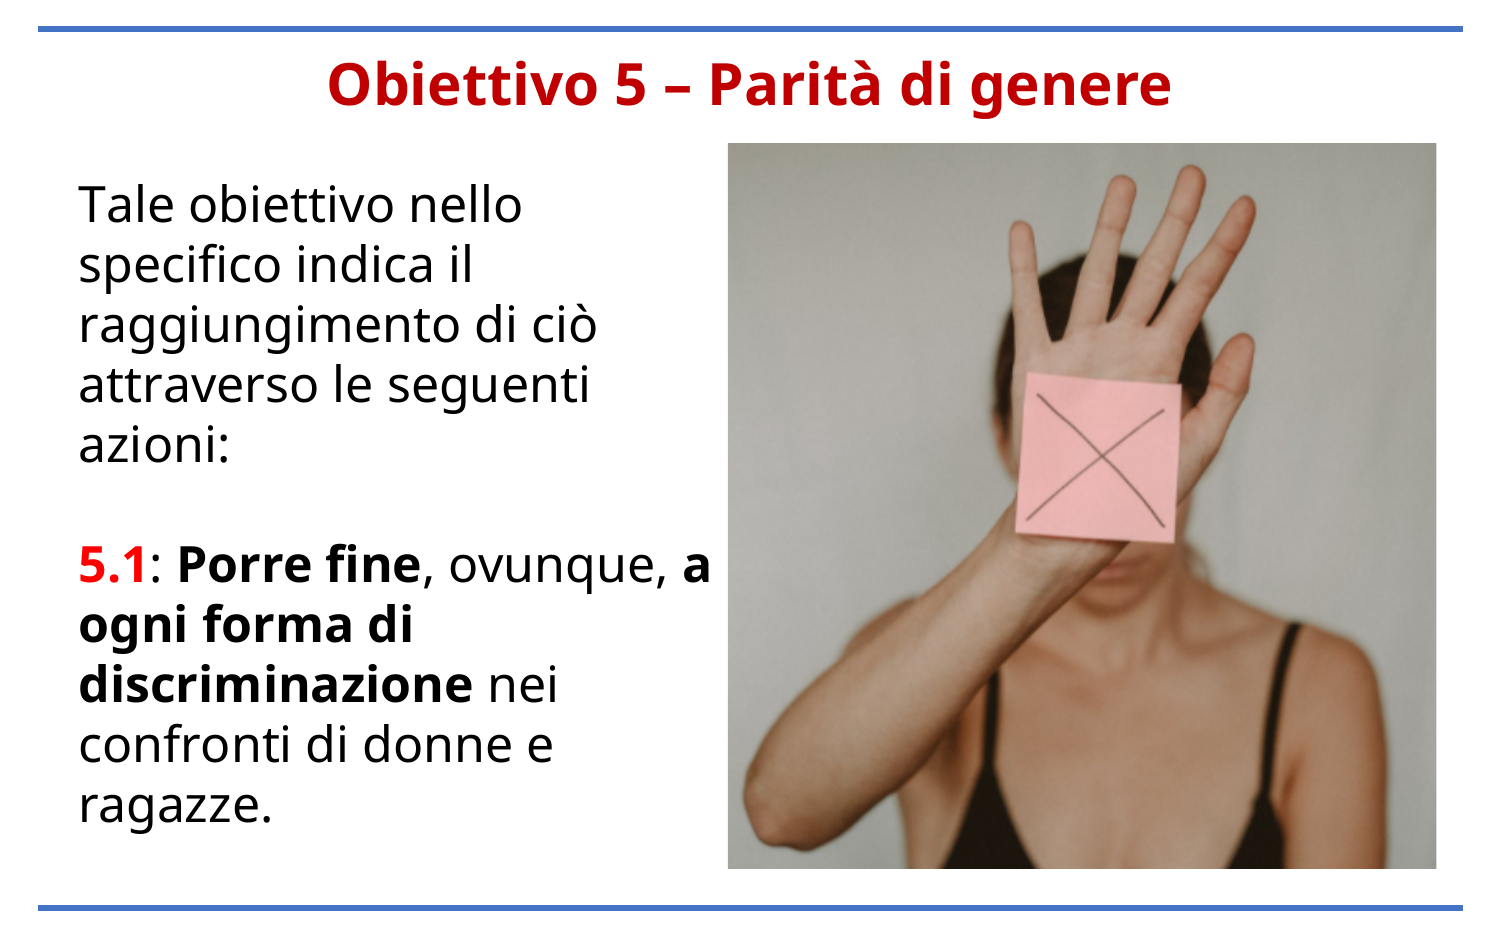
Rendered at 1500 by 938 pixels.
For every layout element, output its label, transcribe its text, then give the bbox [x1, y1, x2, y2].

picture [727, 143, 1437, 869]
title Obiettivo 5 – Parità di genere [0, 47, 1500, 104]
text_box Tale obiettivo nello specifico indica il raggiungimento di ciò attraverso le seguenti azioni: 5.1: Porre fine, ovunque, a ogni forma di discriminazione nei confronti di donne e ragazze. [63, 105, 728, 909]
